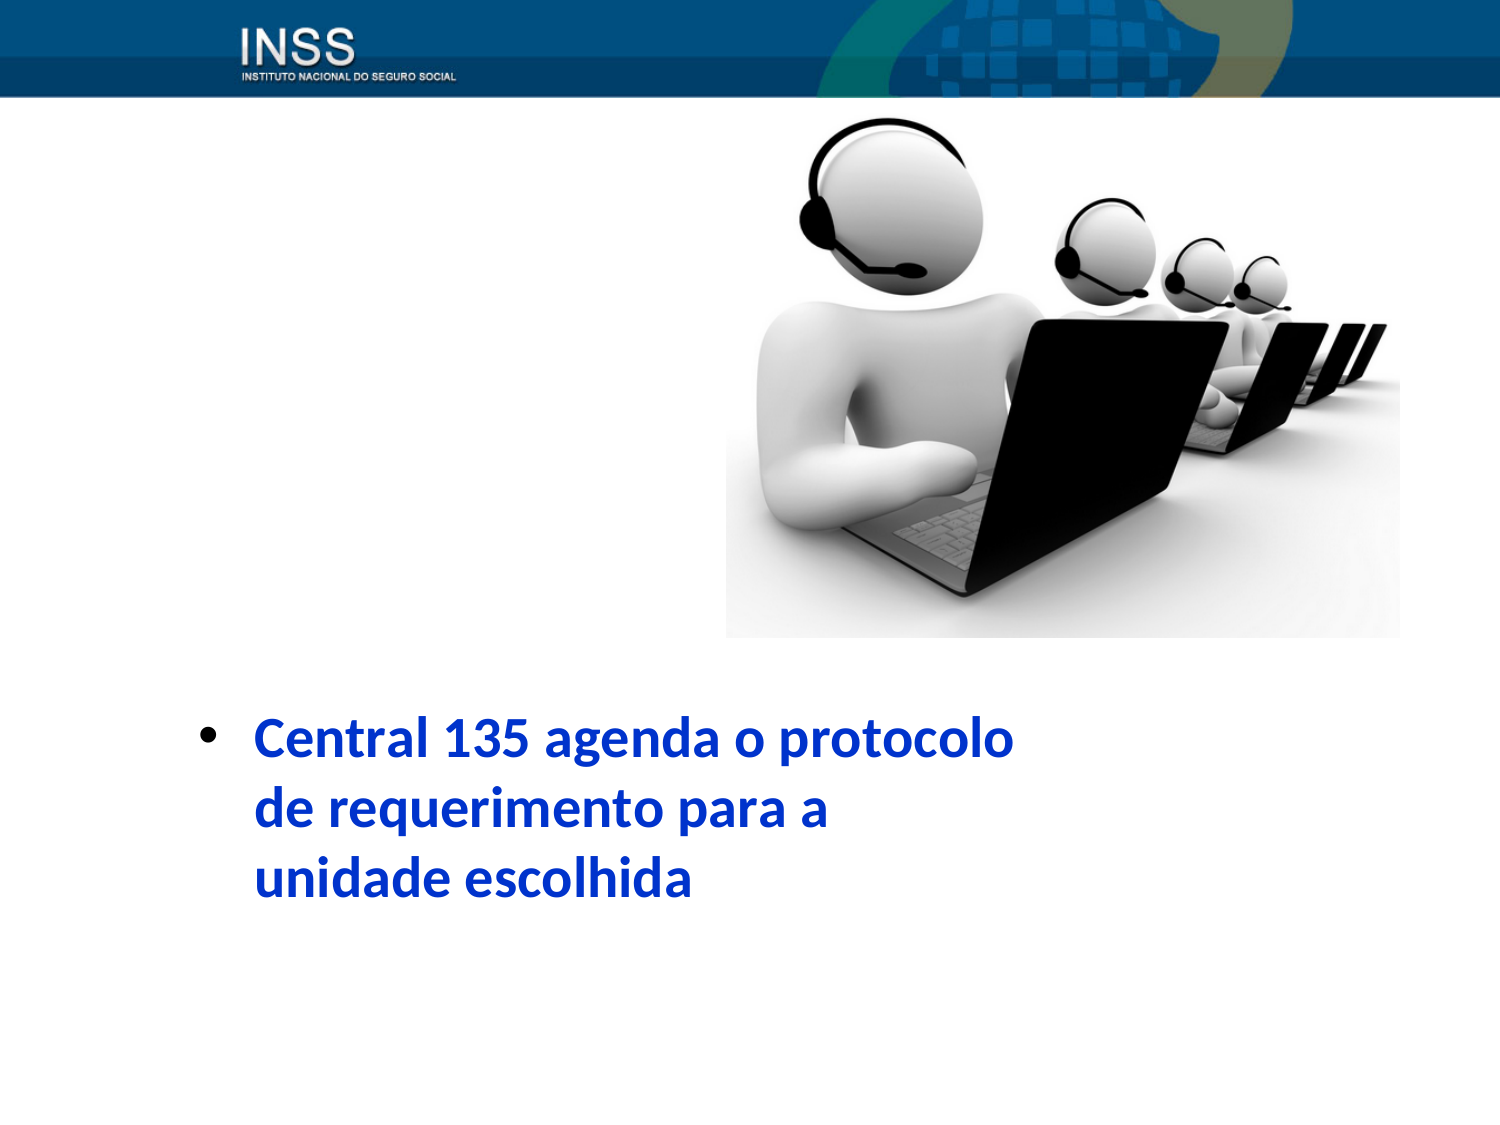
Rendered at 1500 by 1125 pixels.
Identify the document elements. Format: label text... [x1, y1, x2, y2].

list Central 135 agenda o protocolo de requerimento para a unidade escolhida [183, 692, 1034, 1000]
picture [0, 0, 1500, 639]
